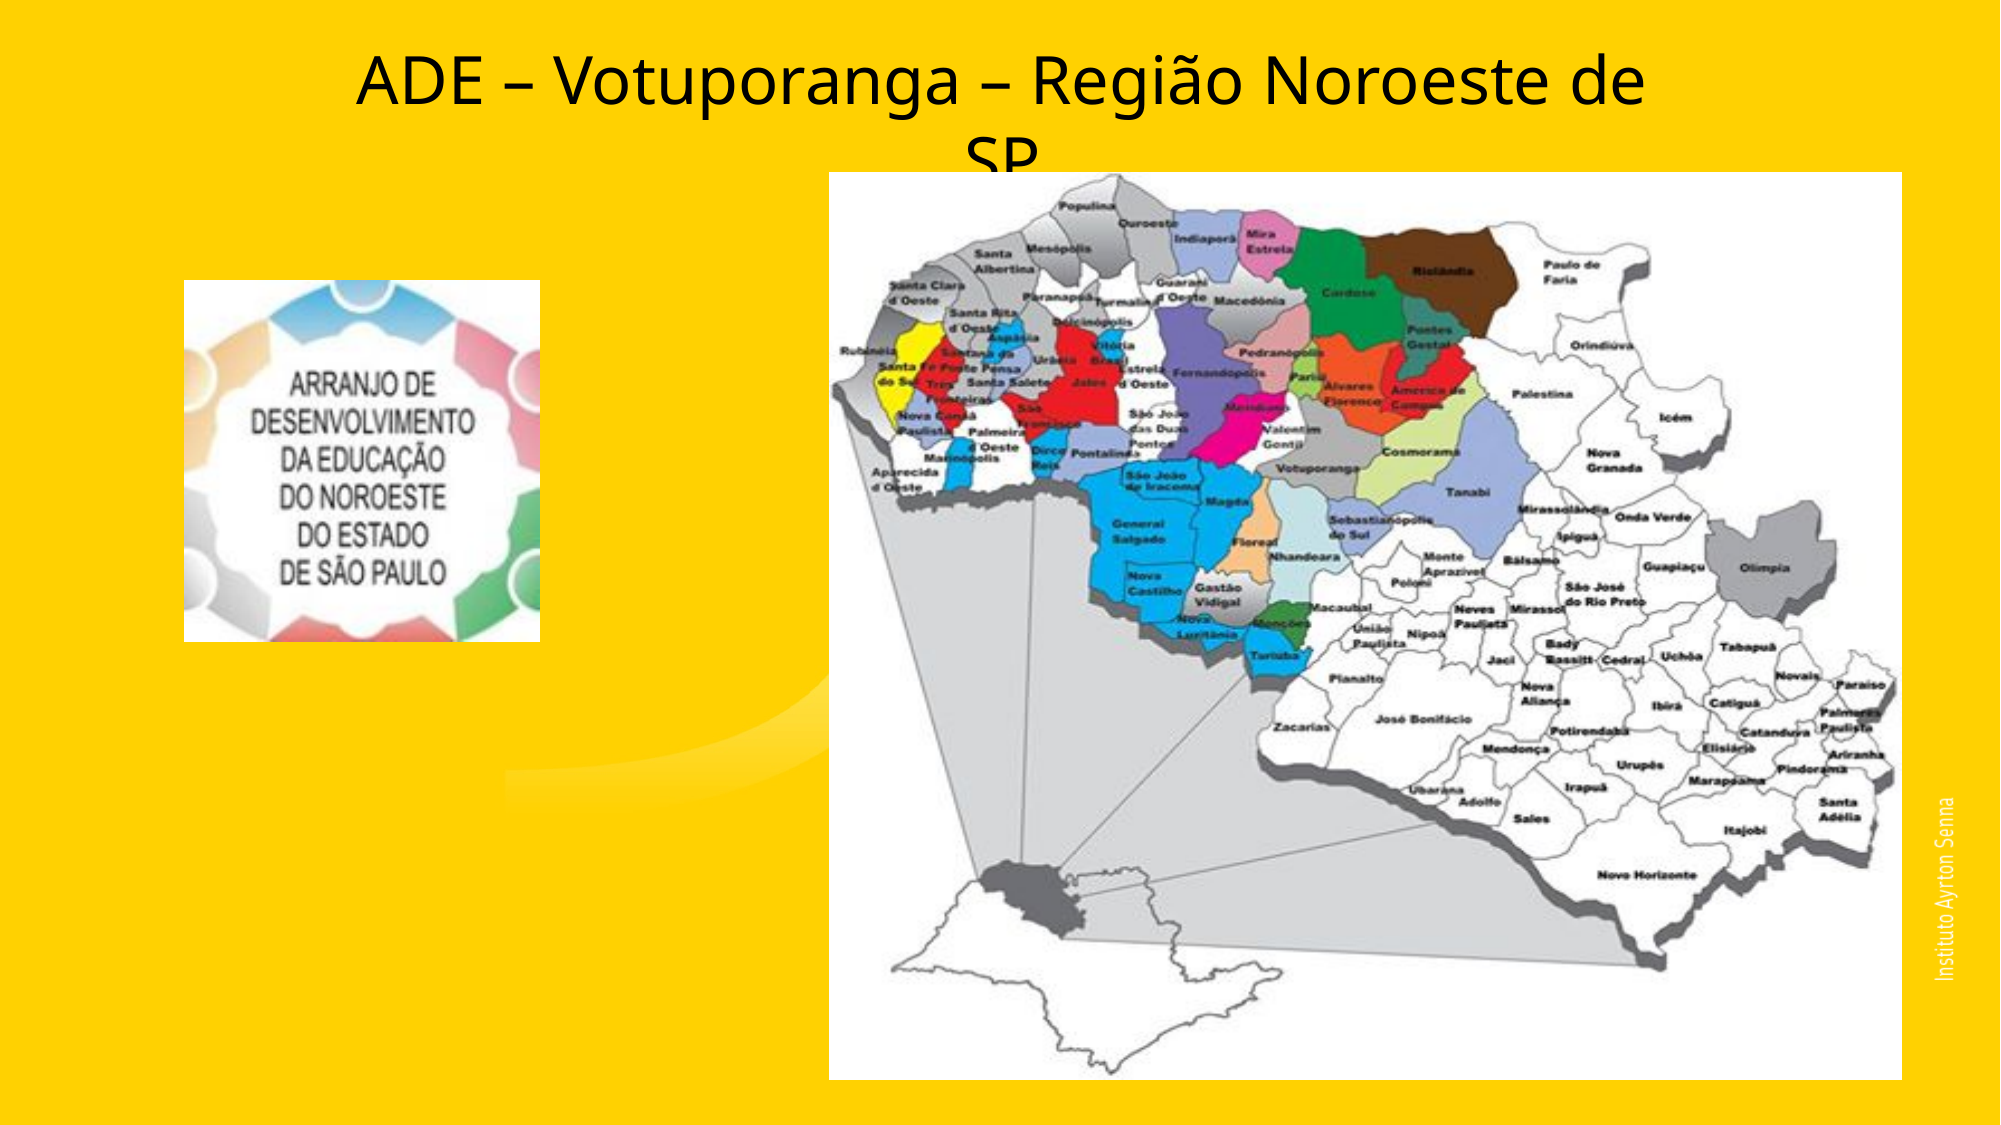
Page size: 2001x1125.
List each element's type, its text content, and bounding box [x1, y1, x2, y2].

text_box ADE – Votuporanga – Região Noroeste de SP [326, 30, 1680, 206]
picture [0, 0, 2000, 1125]
